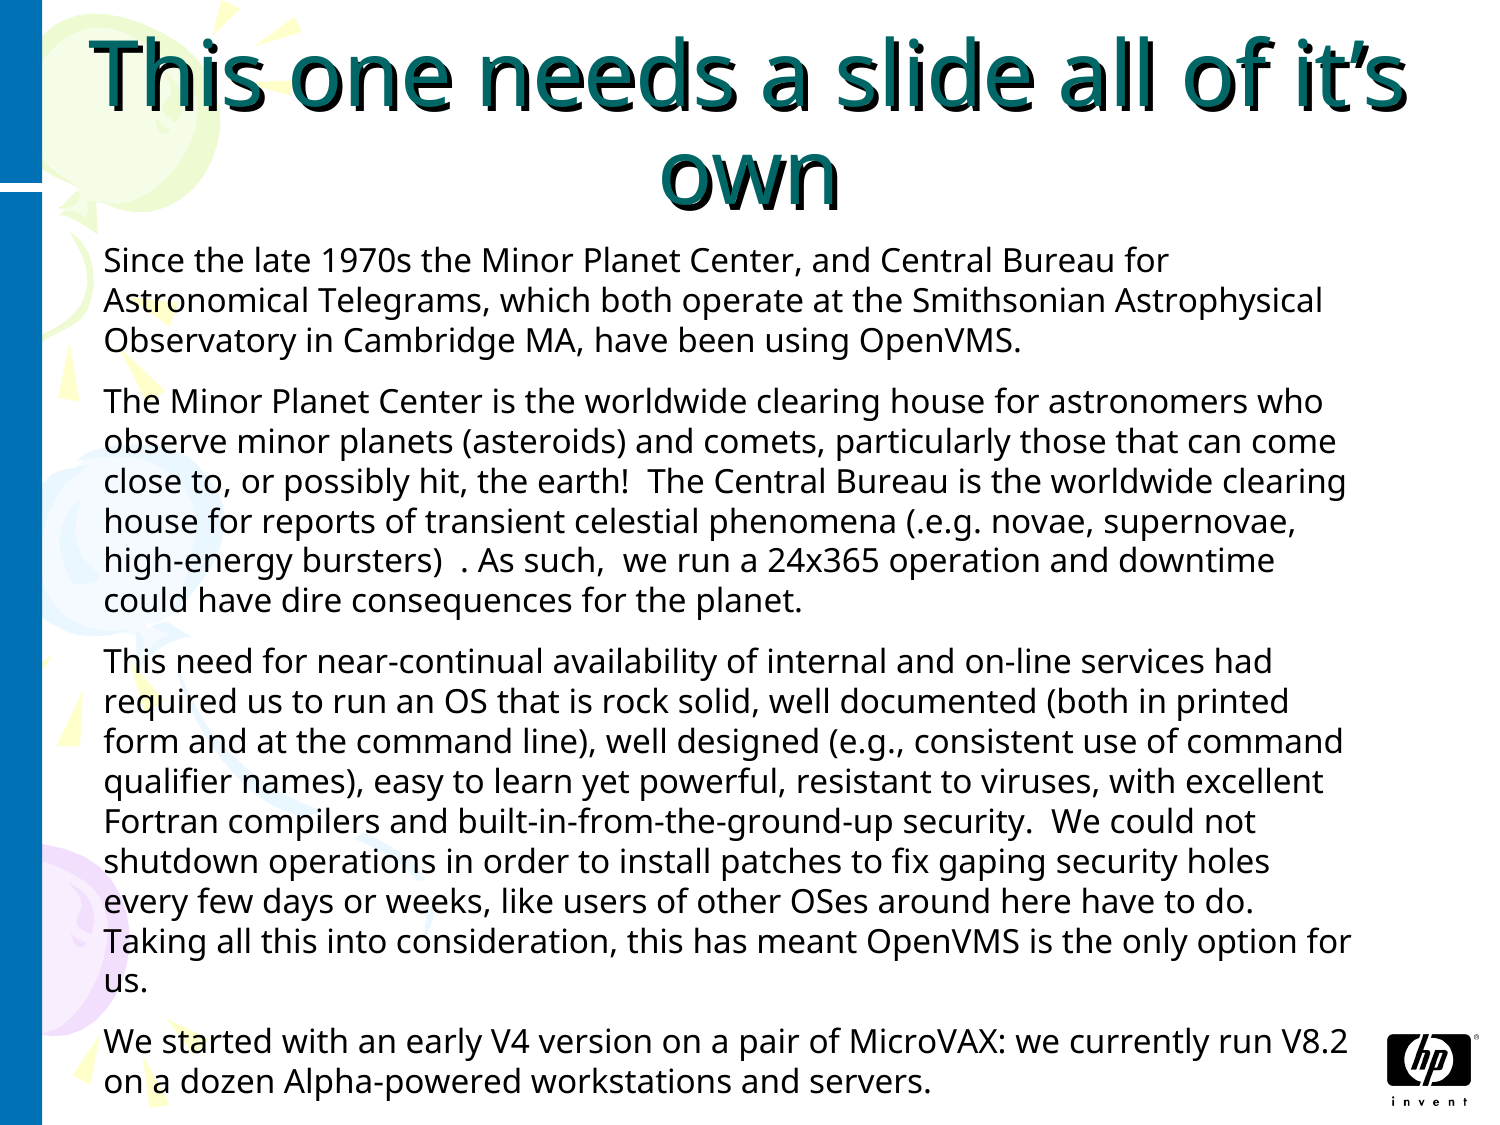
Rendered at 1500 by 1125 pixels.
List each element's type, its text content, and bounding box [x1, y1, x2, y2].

text_box Since the late 1970s the Minor Planet Center, and Central Bureau for Astronomical Telegrams, which both operate at the Smithsonian Astrophysical Observatory in Cambridge MA, have been using OpenVMS. The Minor Planet Center is the worldwide clearing house for astronomers who observe minor planets (asteroids) and comets, particularly those that can come close to, or possibly hit, the earth! The Central Bureau is the worldwide clearing house for reports of transient celestial phenomena (.e.g. novae, supernovae, high-energy bursters) . As such, we run a 24x365 operation and downtime could have dire consequences for the planet. This need for near-continual availability of internal and on-line services had required us to run an OS that is rock solid, well documented (both in printed form and at the command line), well designed (e.g., consistent use of command qualifier names), easy to learn yet powerful, resistant to viruses, with excellent Fortran compilers and built-in-from-the-ground-up security. We could not shutdown operations in order to install patches to fix gaping security holes every few days or weeks, like users of other OSes around here have to do. Taking all this into consideration, this has meant OpenVMS is the only option for us. We started with an early V4 version on a pair of MicroVAX: we currently run V8.2 on a dozen Alpha-powered workstations and servers. [88, 231, 1377, 1108]
title This one needs a slide all of it’s own [72, 16, 1426, 233]
picture [1387, 1034, 1479, 1106]
